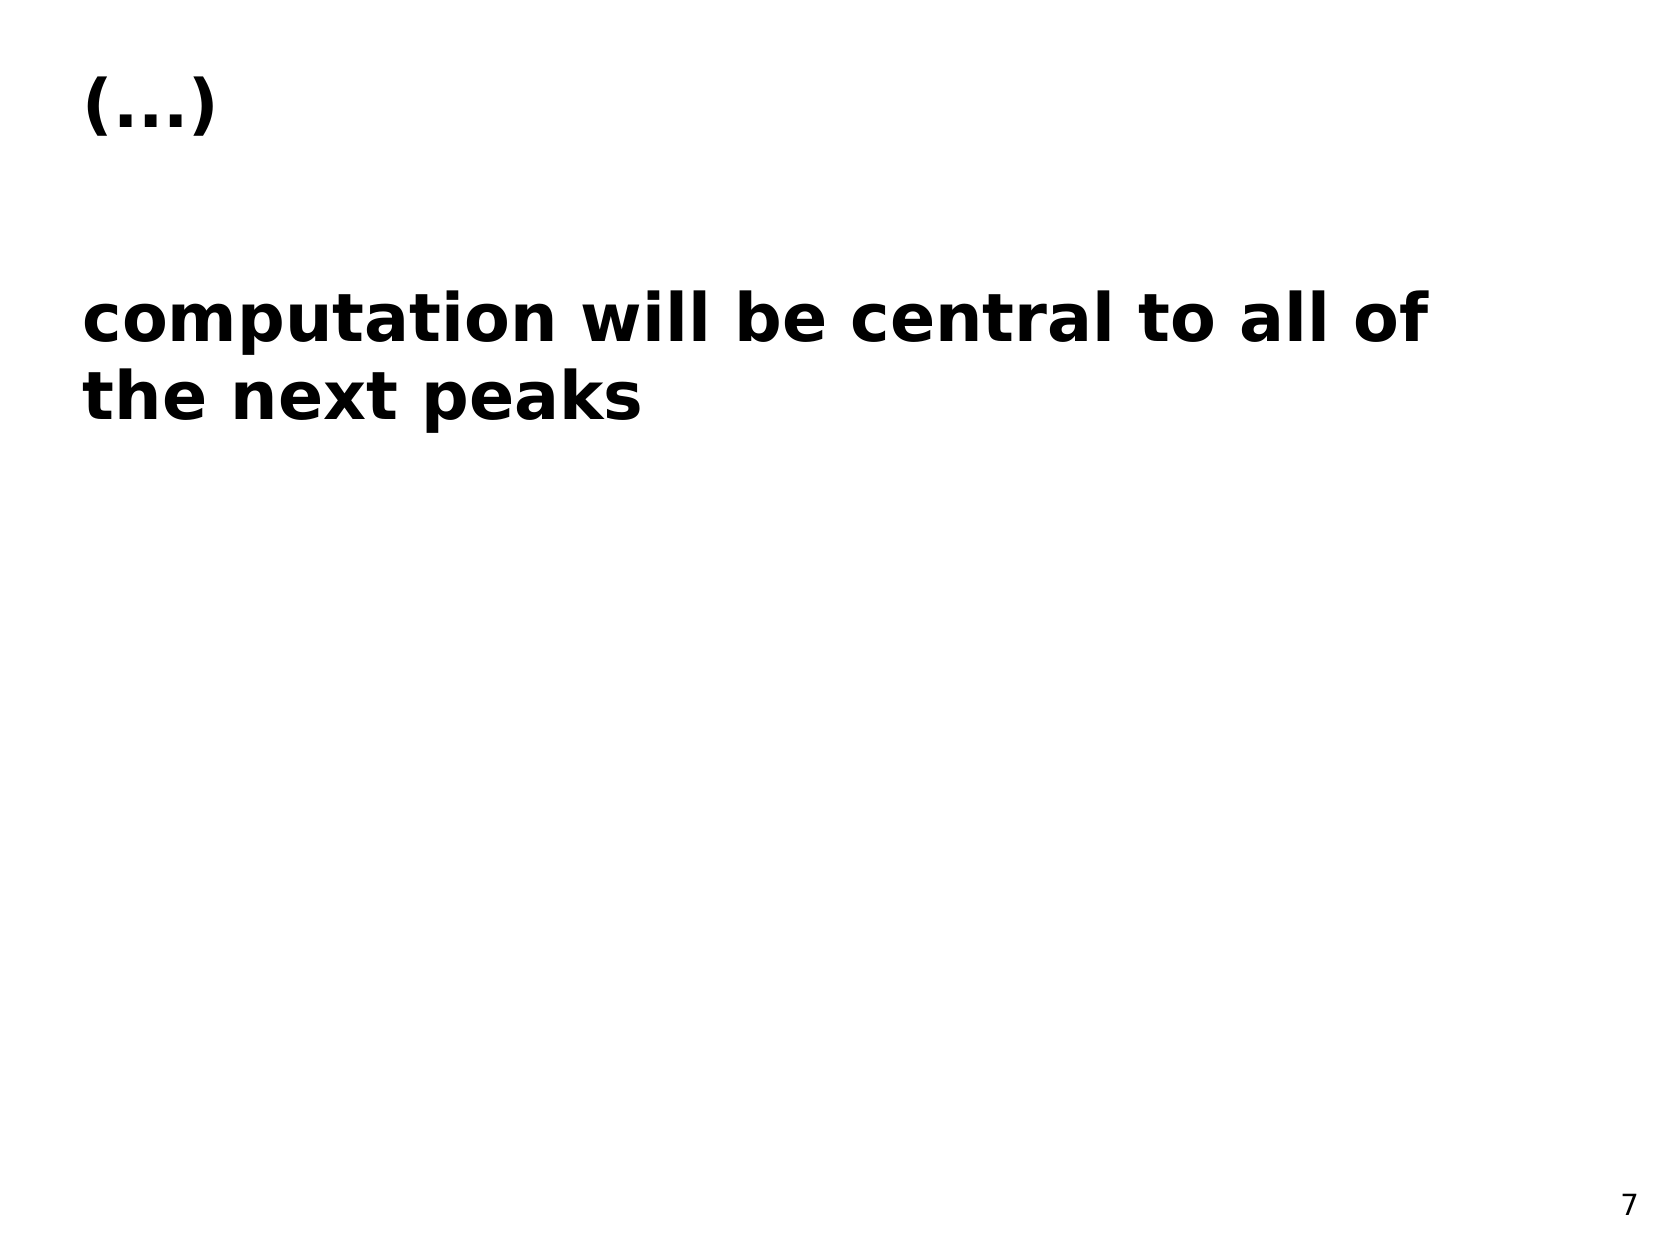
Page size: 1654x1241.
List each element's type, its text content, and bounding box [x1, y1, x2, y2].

list (...) computation will be central to all of the next peaks [82, 65, 1571, 1062]
